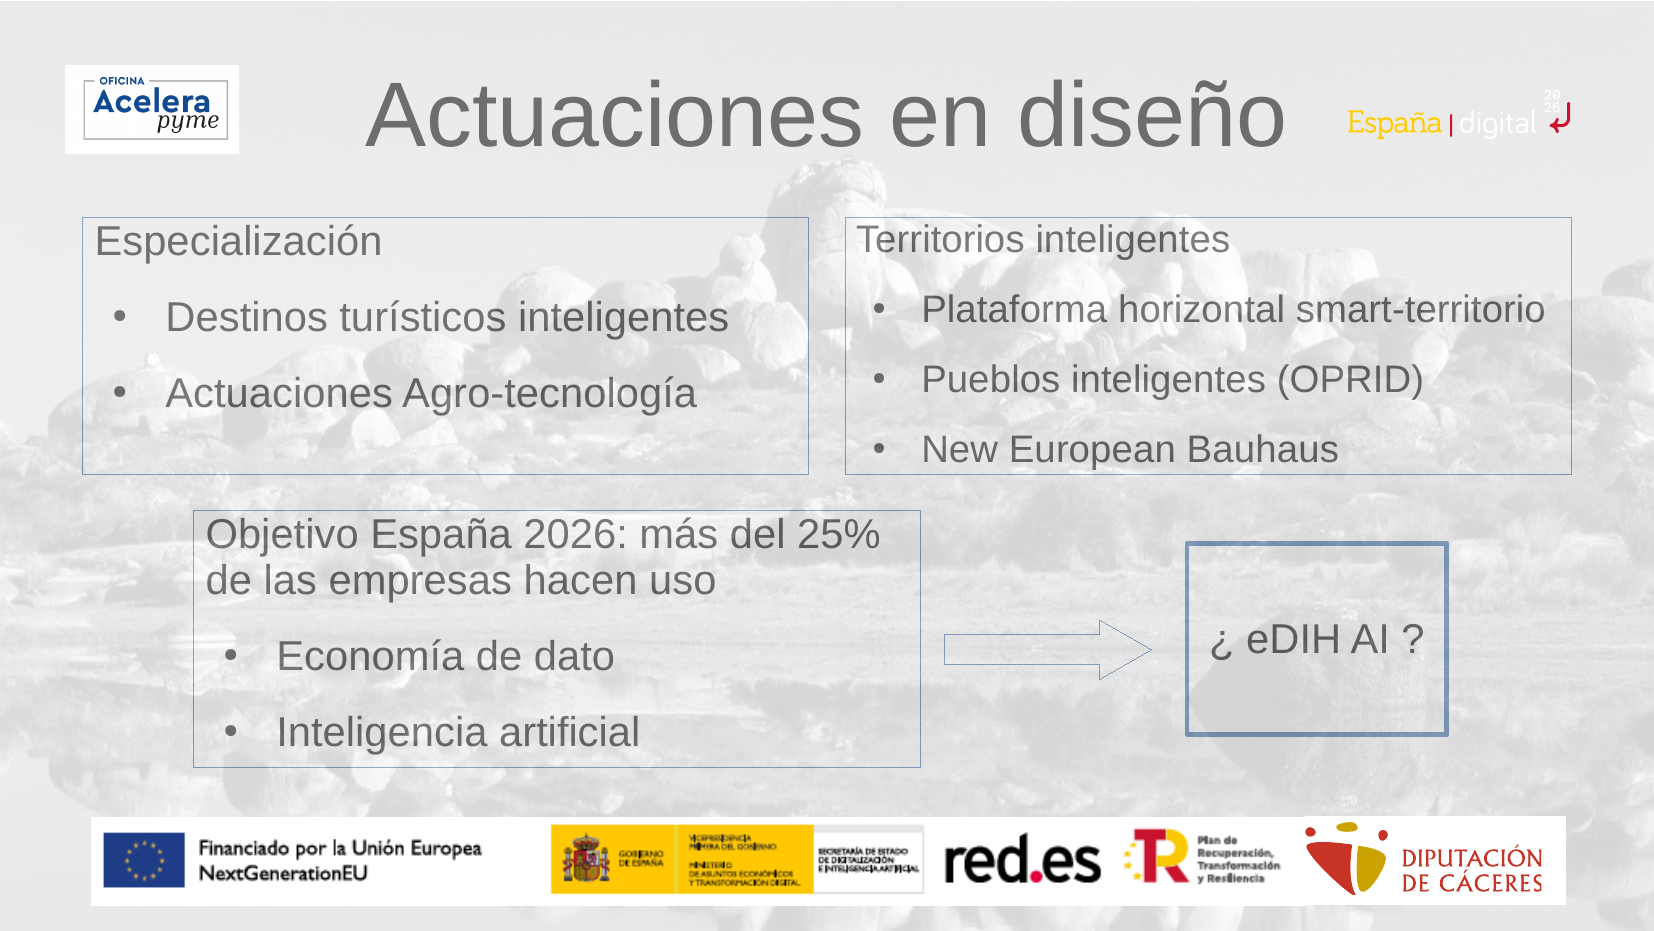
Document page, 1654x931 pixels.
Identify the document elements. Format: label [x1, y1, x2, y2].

text_box [1305, 816, 1566, 905]
picture [0, 1, 1654, 931]
